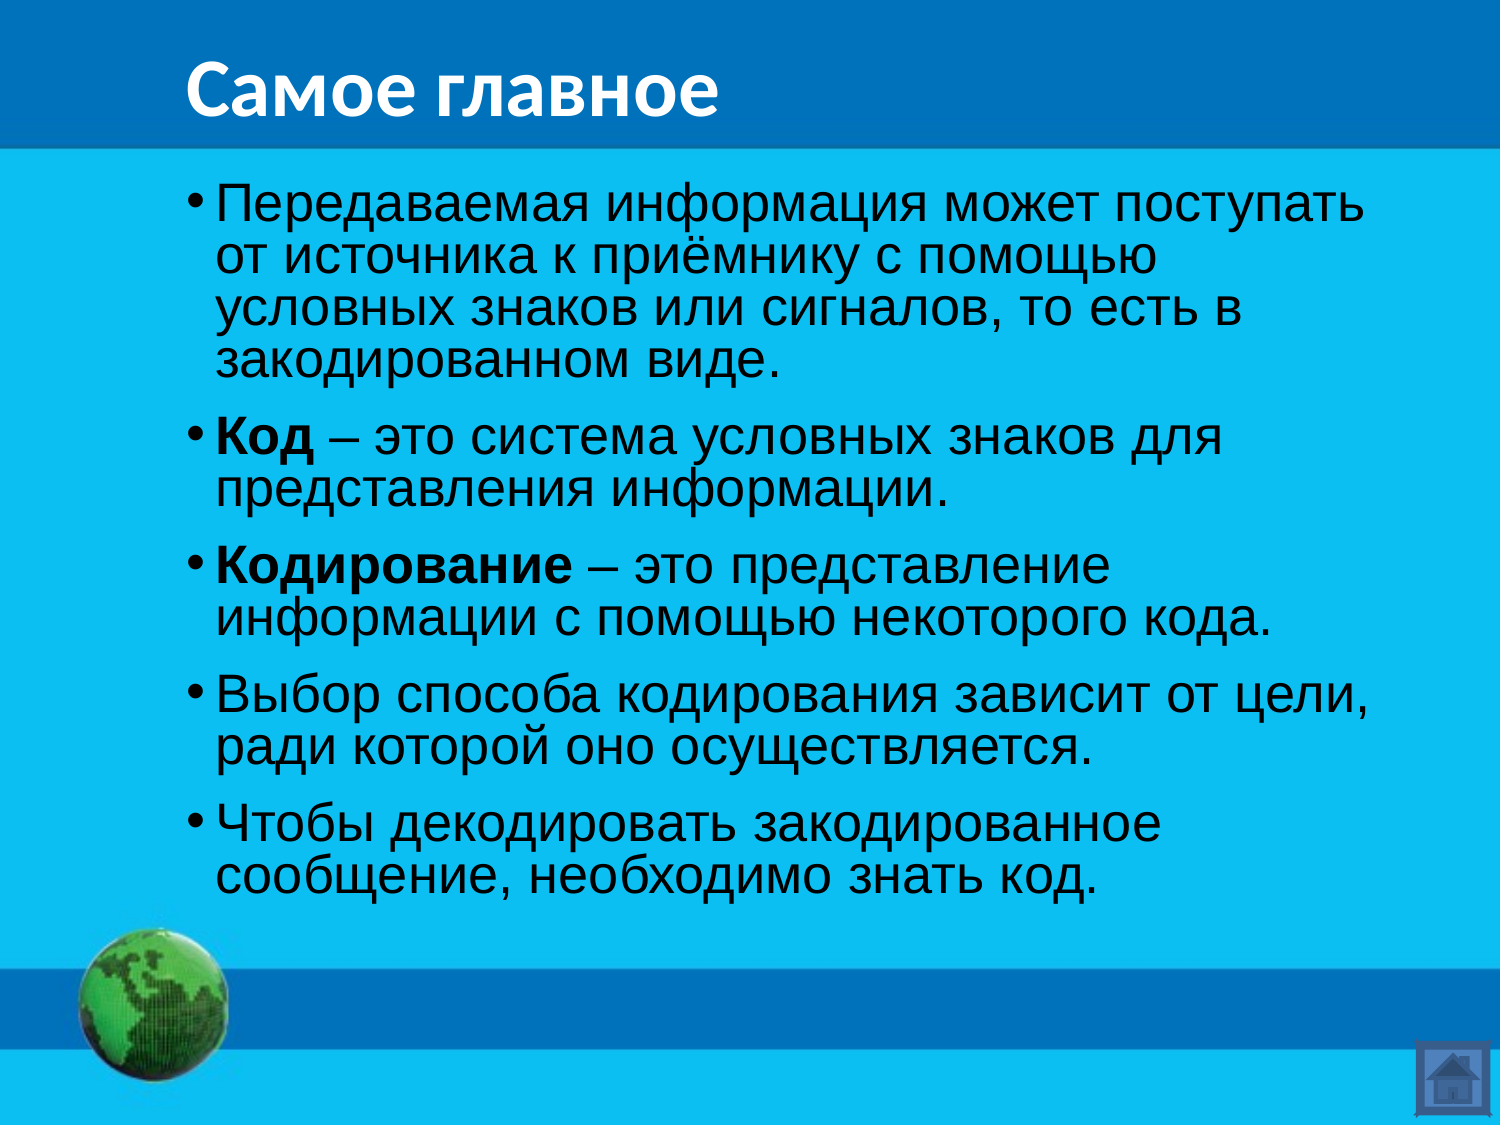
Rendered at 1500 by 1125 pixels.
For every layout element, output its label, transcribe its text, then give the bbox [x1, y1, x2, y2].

table_cell [1417, 1042, 1423, 1114]
picture [0, 0, 1500, 146]
text_box [1419, 1042, 1489, 1114]
picture [0, 924, 1500, 1116]
list Передаваемая информация может поступать от источника к приёмнику с помощью условных знаков или сигналов, то есть в закодированном виде. Код – это система условных знаков для представления информации. Кодирование – это представление информации с помощью некоторого кода. Выбор способа кодирования зависит от цели, ради которой оно осуществляется. Чтобы декодировать закодированное сообщение, необходимо знать код. [171, 172, 1425, 1005]
title Самое главное [171, 30, 1425, 135]
